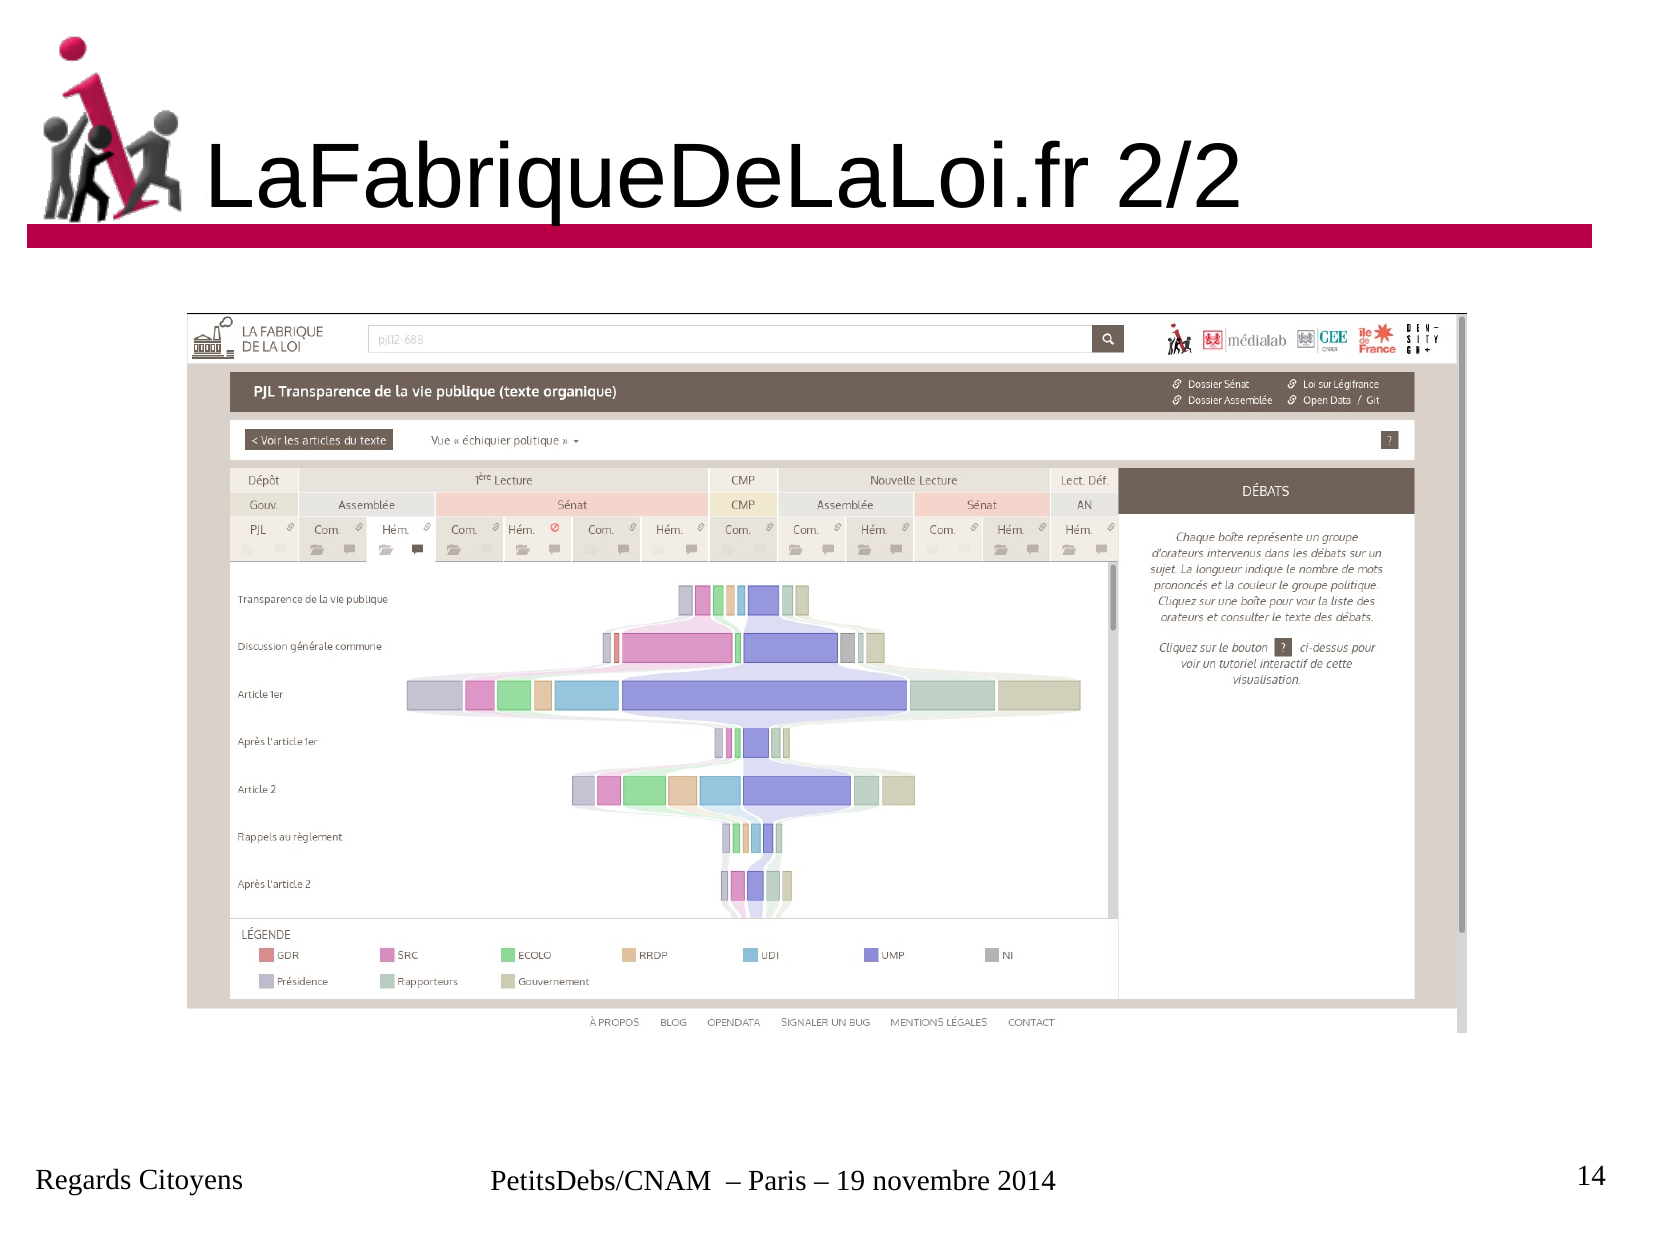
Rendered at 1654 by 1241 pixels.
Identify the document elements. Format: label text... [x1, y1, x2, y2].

picture [27, 31, 208, 224]
title LaFabriqueDeLaLoi.fr 2/2 [204, 72, 1593, 280]
picture [187, 313, 1467, 1033]
